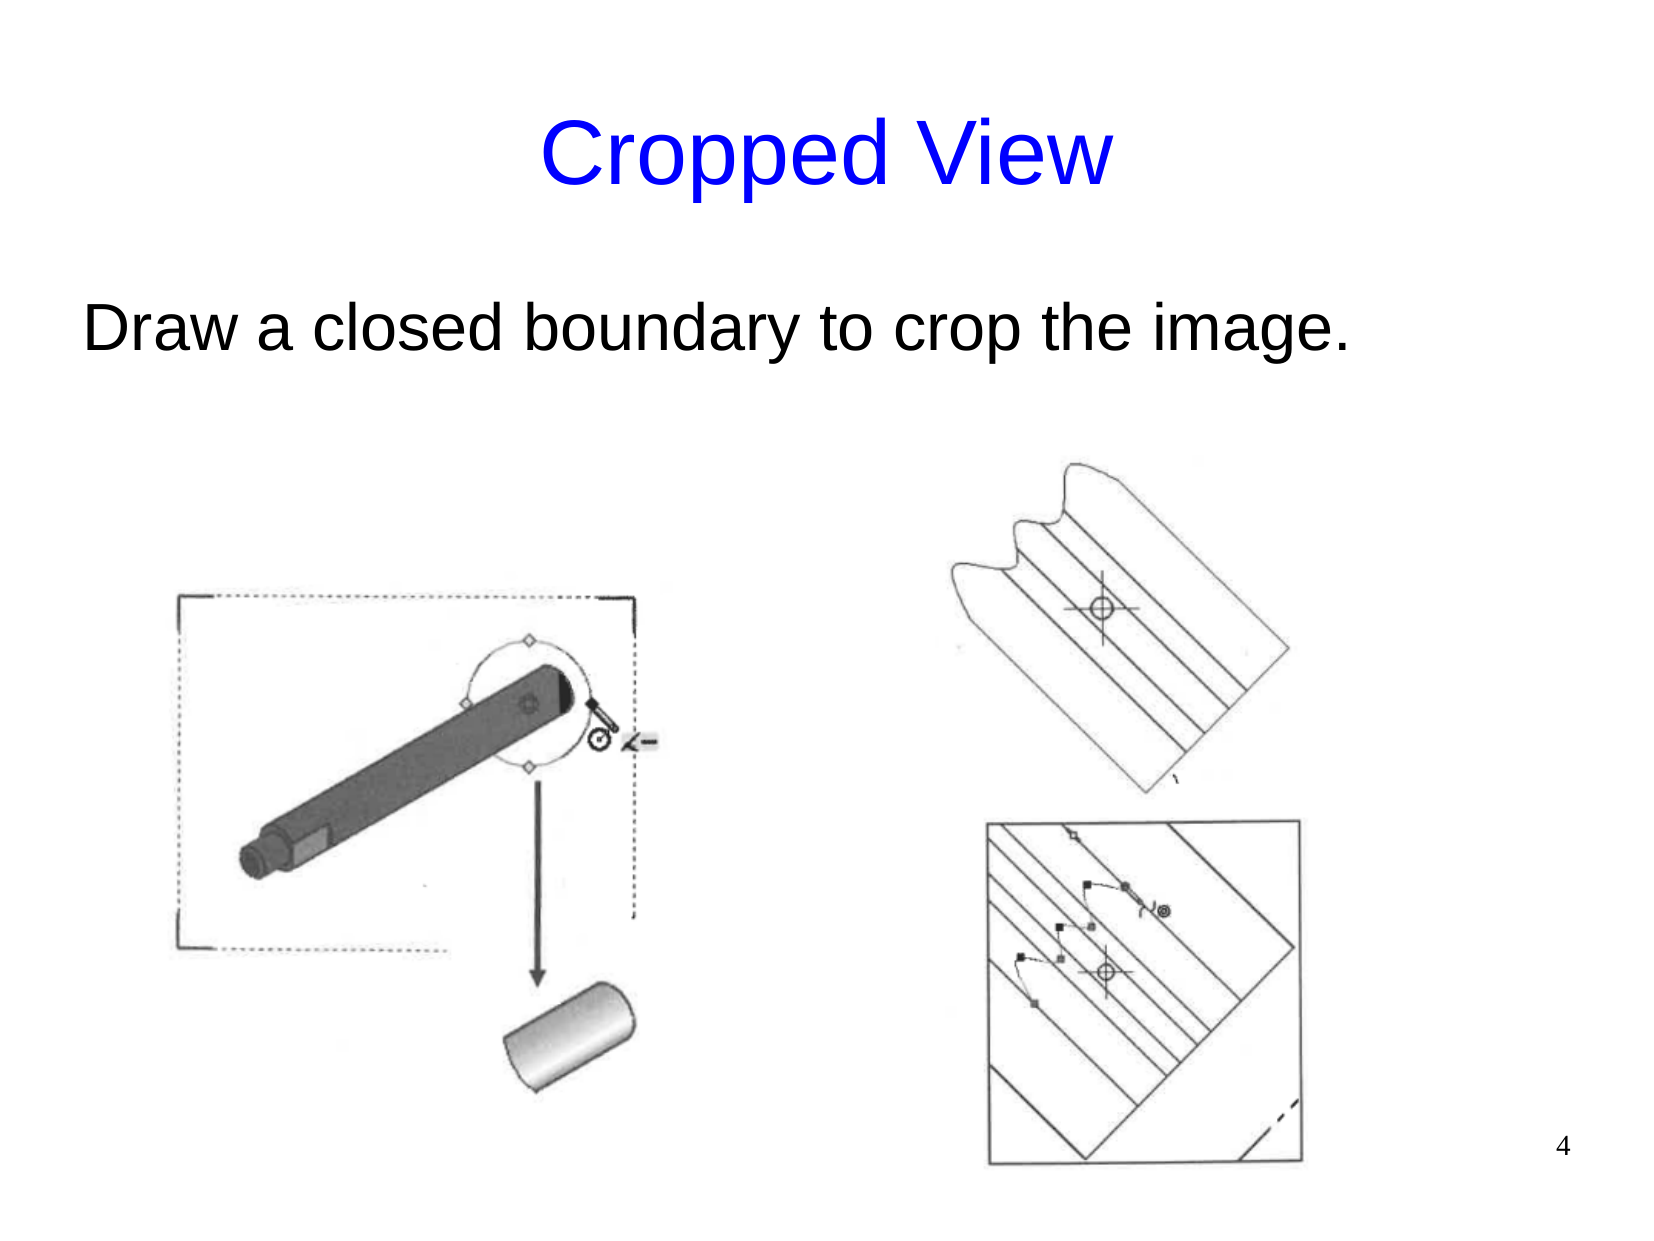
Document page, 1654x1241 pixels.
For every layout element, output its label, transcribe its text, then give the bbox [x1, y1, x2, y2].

title Cropped View [82, 49, 1571, 257]
list Draw a closed boundary to crop the image. [82, 290, 1538, 1010]
picture [935, 454, 1319, 1174]
picture [146, 571, 677, 1111]
